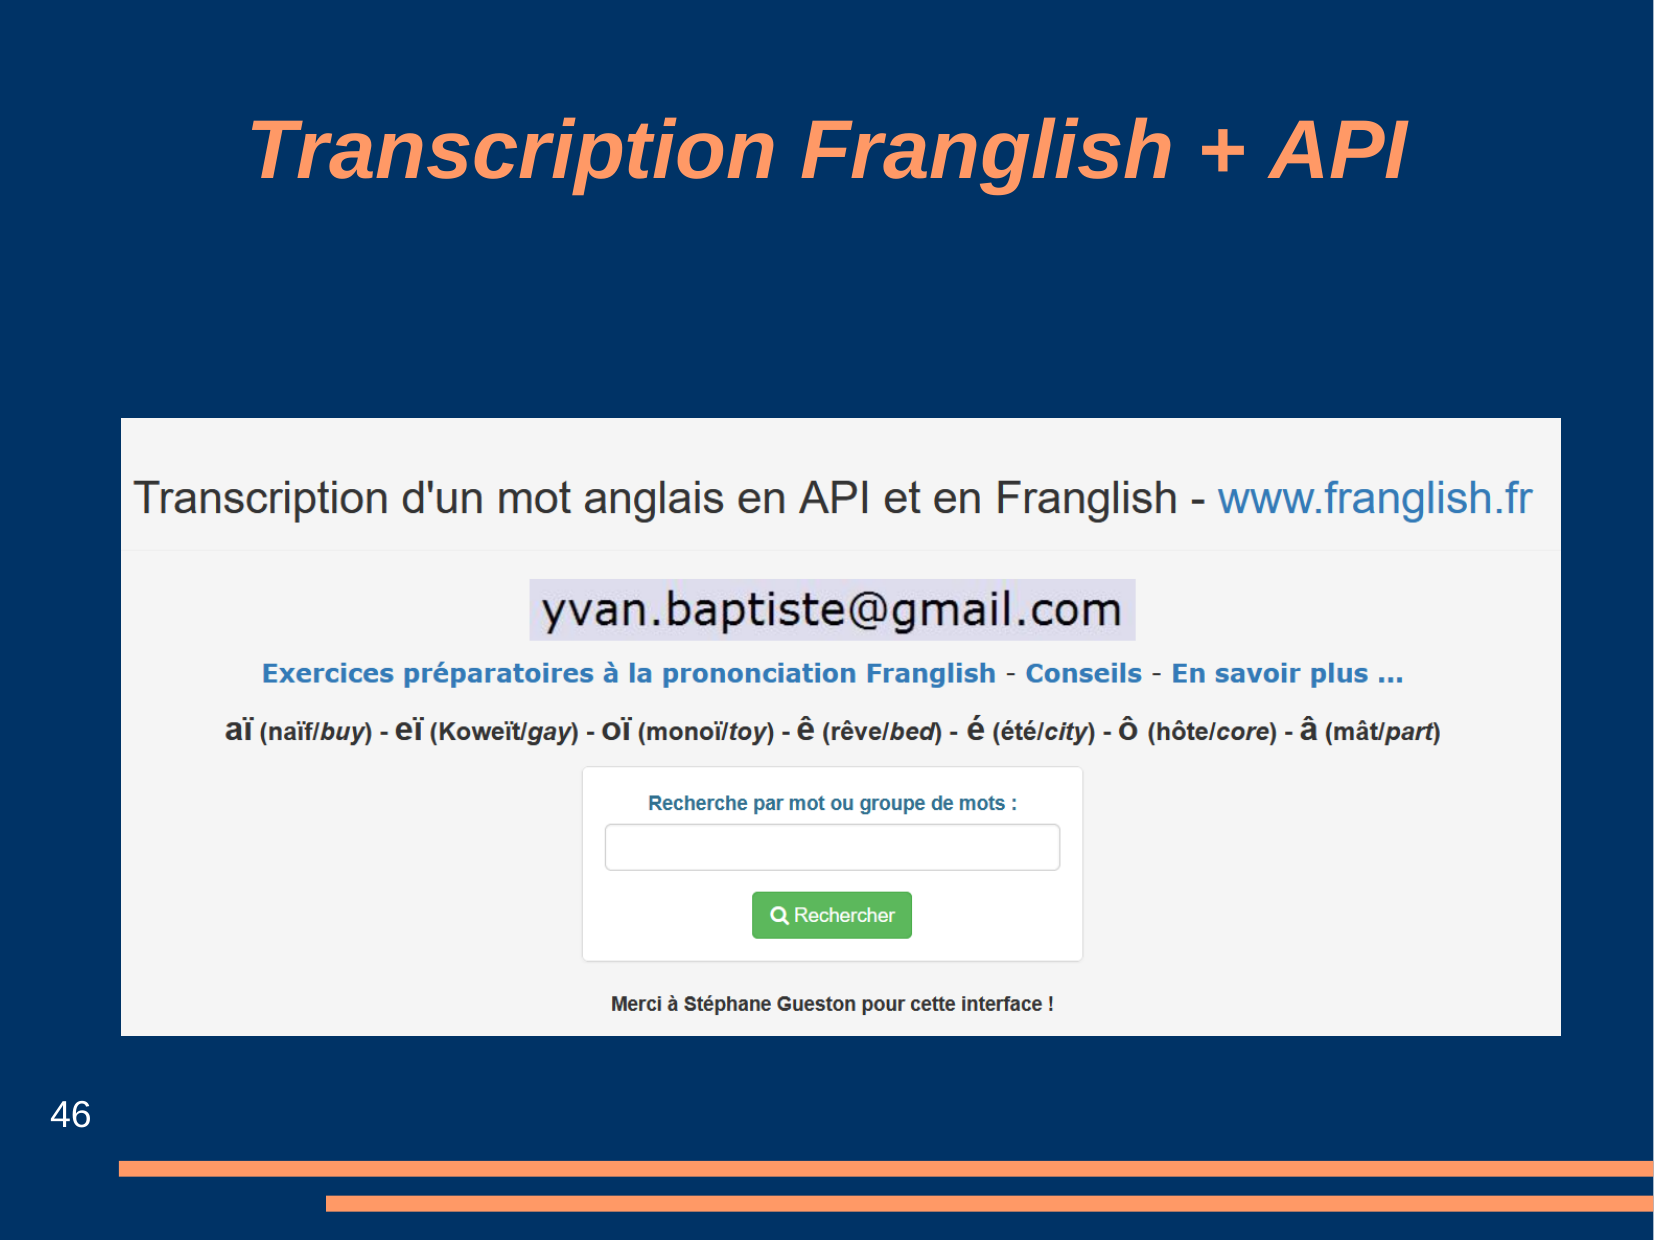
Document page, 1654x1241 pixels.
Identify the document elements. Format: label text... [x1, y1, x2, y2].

title Transcription Franglish + API [121, 46, 1534, 254]
picture [121, 418, 1561, 1036]
